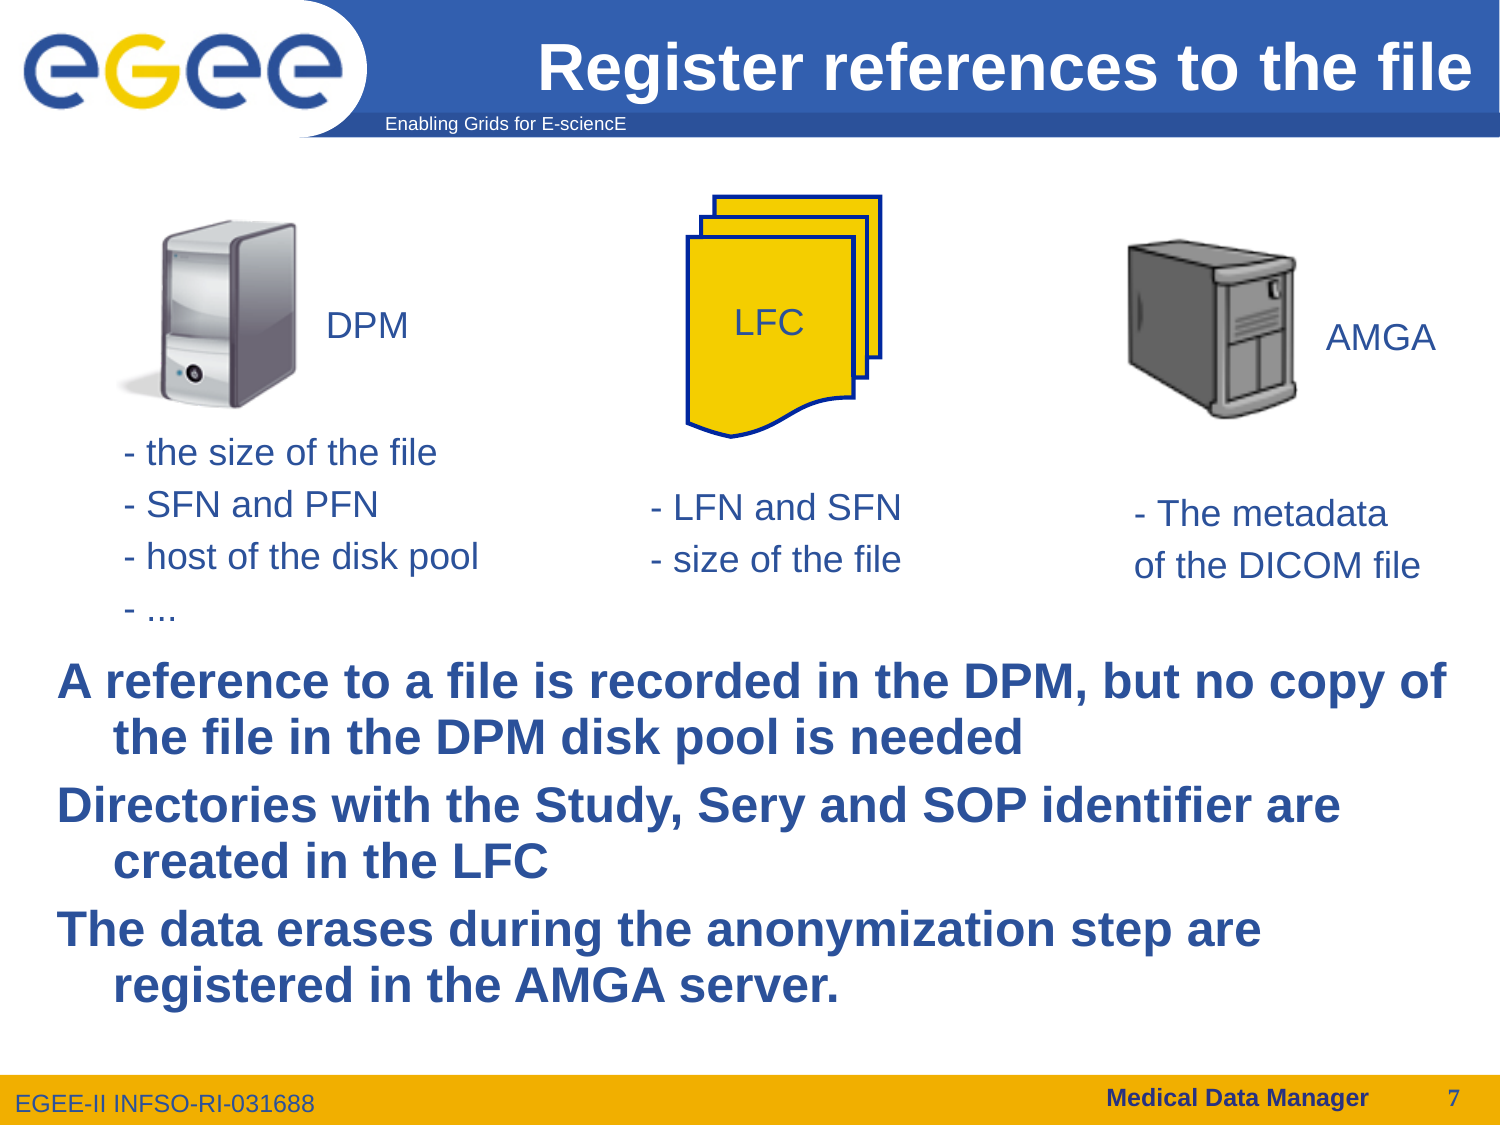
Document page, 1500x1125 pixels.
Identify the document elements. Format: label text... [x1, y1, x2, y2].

list A reference to a file is recorded in the DPM, but no copy of the file in the DPM disk pool is needed Directories with the Study, Sery and SOP identifier are created in the LFC The data erases during the anonymization step are registered in the AMGA server. [56, 653, 1466, 1013]
picture [91, 196, 331, 438]
text_box LFC [687, 196, 881, 437]
text_box DPM [331, 287, 424, 344]
text_box - The metadata of the DICOM file [1119, 474, 1436, 584]
picture [1113, 178, 1318, 466]
picture [18, 30, 349, 112]
text_box AMGA [1311, 299, 1451, 356]
text_box - LFN and SFN - size of the file [635, 468, 918, 578]
text_box - the size of the file - SFN and PFN - host of the disk pool - ... [108, 413, 495, 627]
title Register references to the file [369, 18, 1475, 117]
